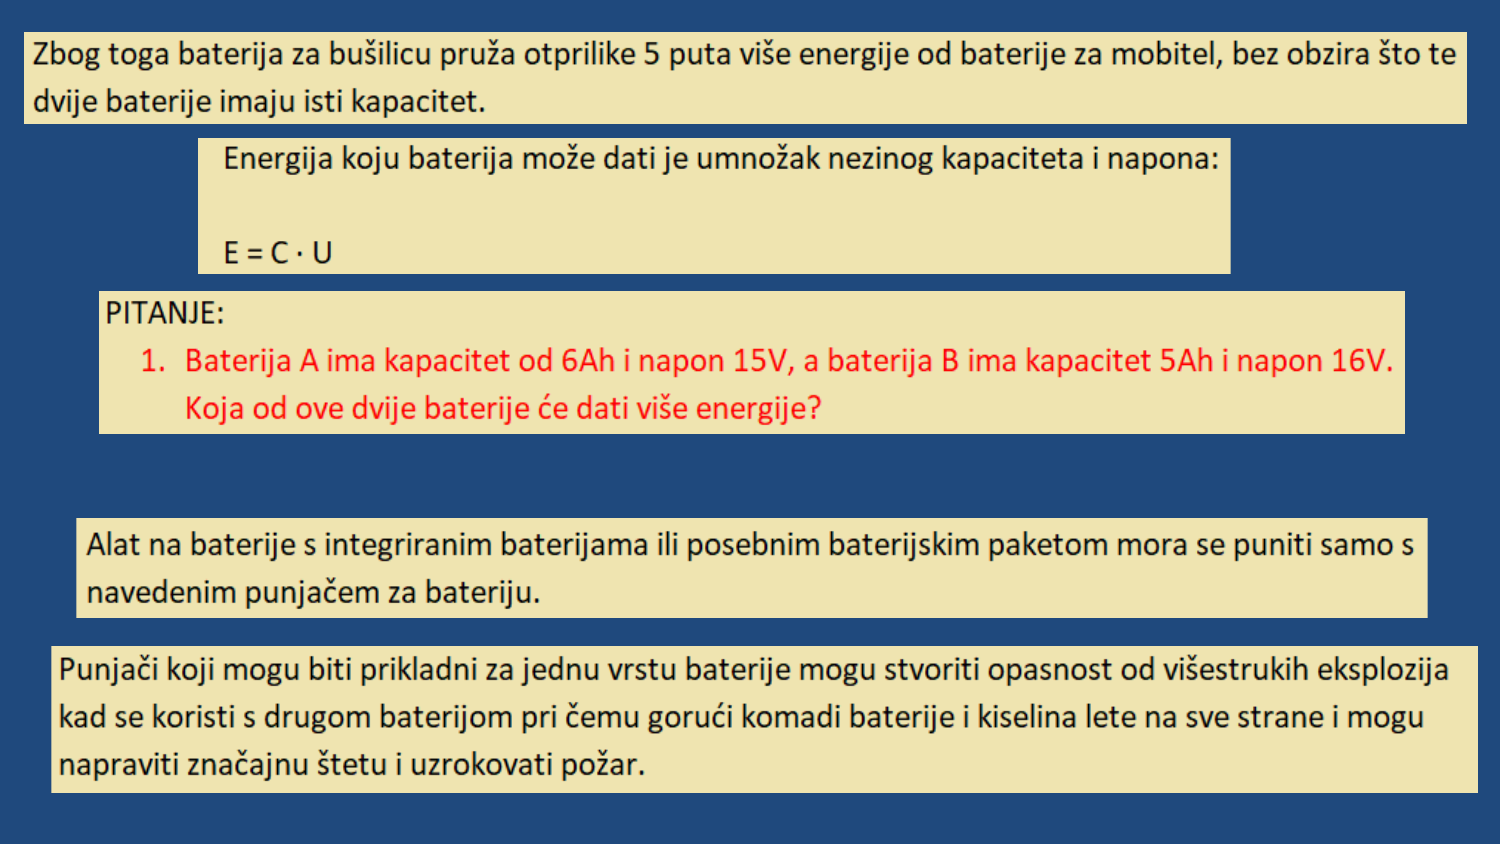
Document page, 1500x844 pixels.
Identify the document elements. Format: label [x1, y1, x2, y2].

picture [99, 291, 1405, 434]
picture [198, 138, 1231, 274]
picture [76, 518, 1428, 618]
picture [24, 32, 1467, 124]
picture [51, 646, 1478, 793]
